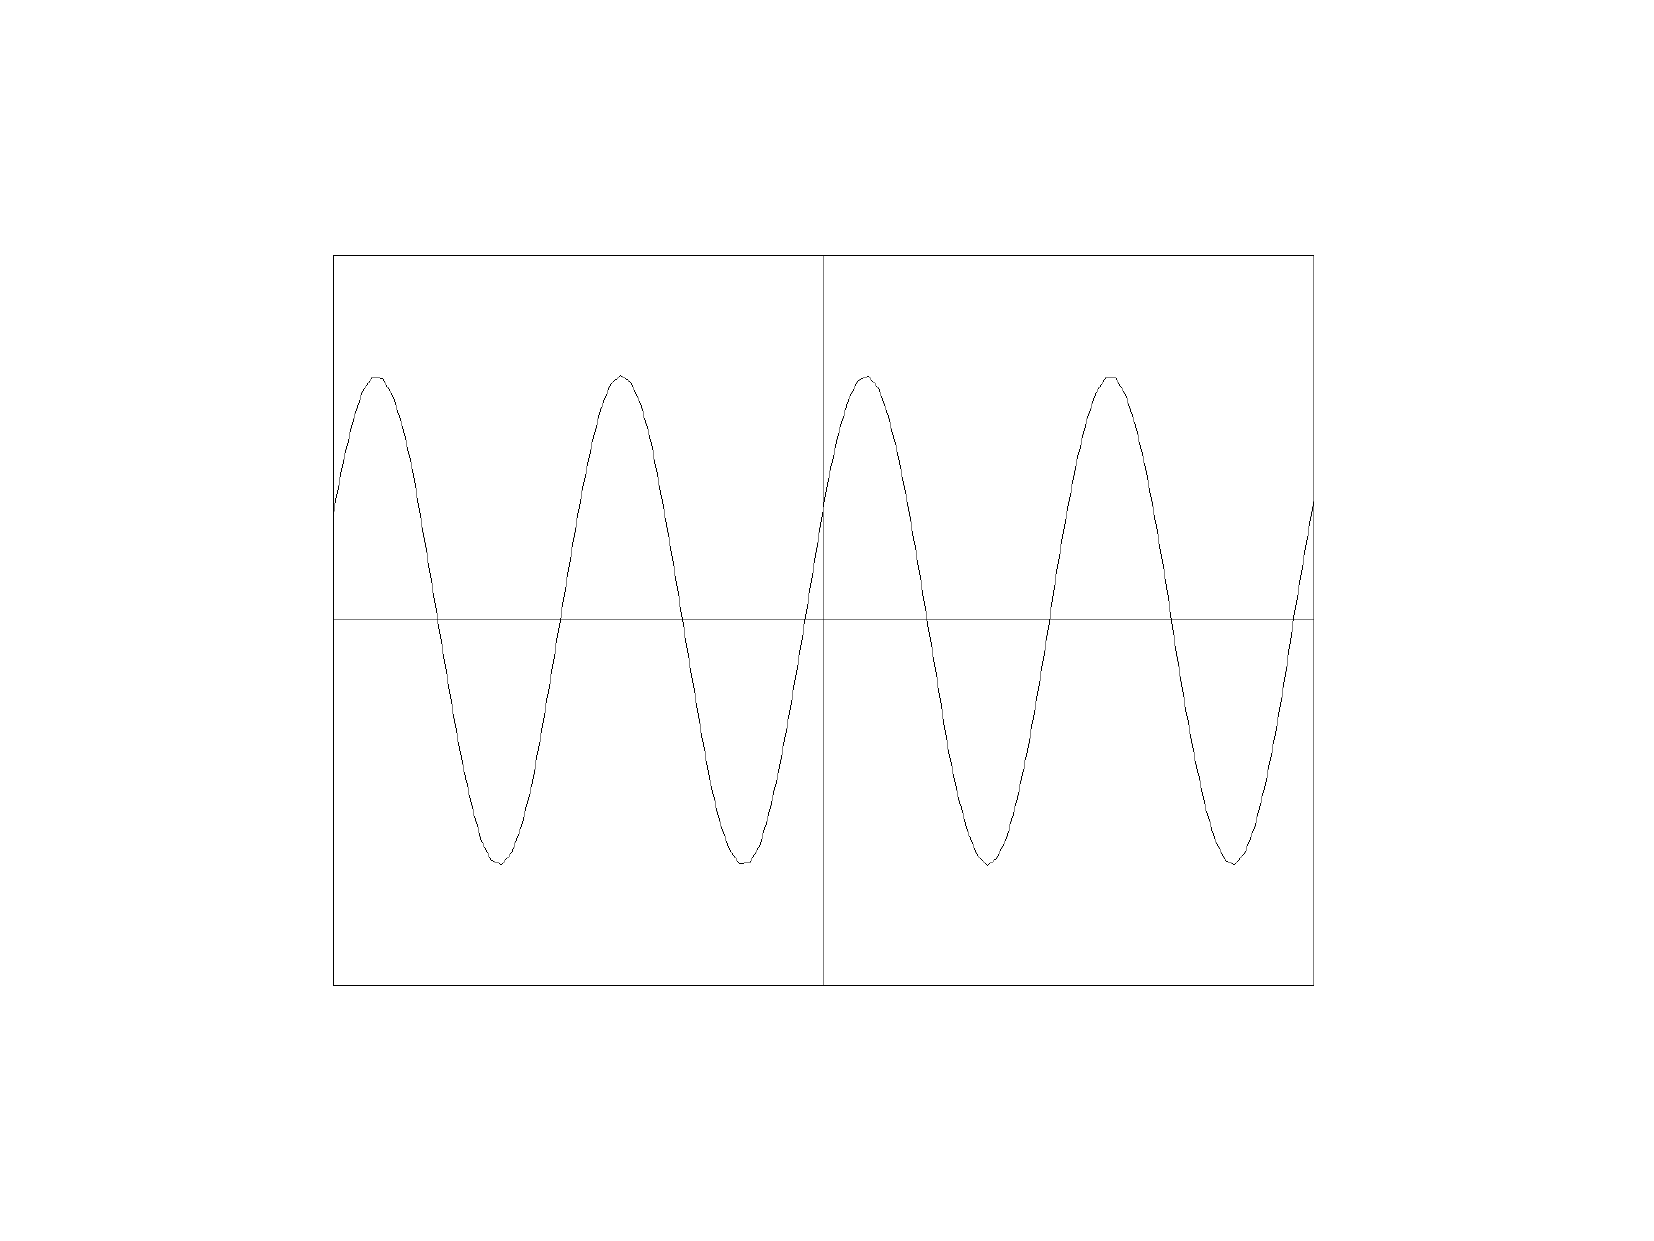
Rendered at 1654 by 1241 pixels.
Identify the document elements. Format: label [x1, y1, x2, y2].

picture [324, 243, 1329, 997]
